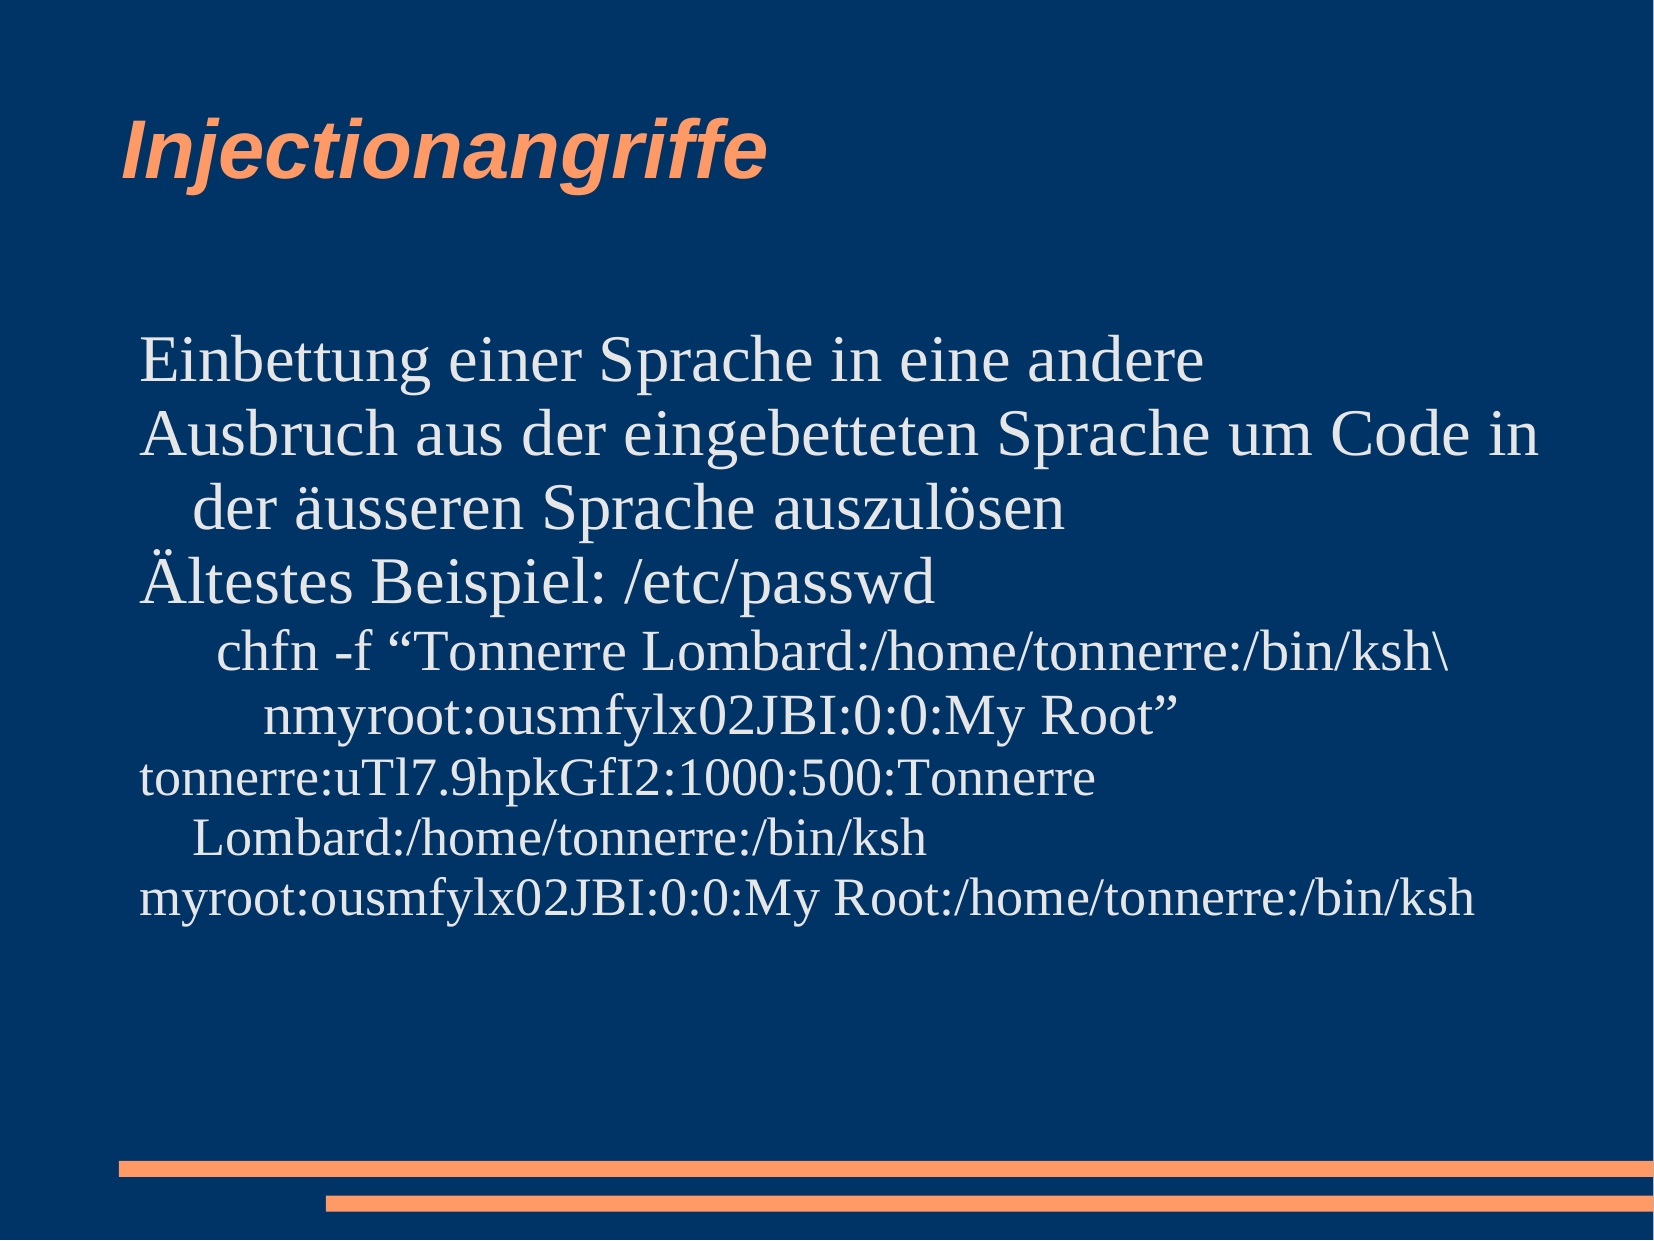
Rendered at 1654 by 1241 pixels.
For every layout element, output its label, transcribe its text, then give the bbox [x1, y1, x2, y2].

list Einbettung einer Sprache in eine andere Ausbruch aus der eingebetteten Sprache um Code in der äusseren Sprache auszulösen Ältestes Beispiel: /etc/passwd chfn -f “Tonnerre Lombard:/home/tonnerre:/bin/ksh\nmyroot:ousmfylx02JBI:0:0:My Root” tonnerre:uTl7.9hpkGfI2:1000:500:Tonnerre Lombard:/home/tonnerre:/bin/ksh myroot:ousmfylx02JBI:0:0:My Root:/home/tonnerre:/bin/ksh [121, 322, 1561, 1118]
title Injectionangriffe [121, 53, 1534, 247]
